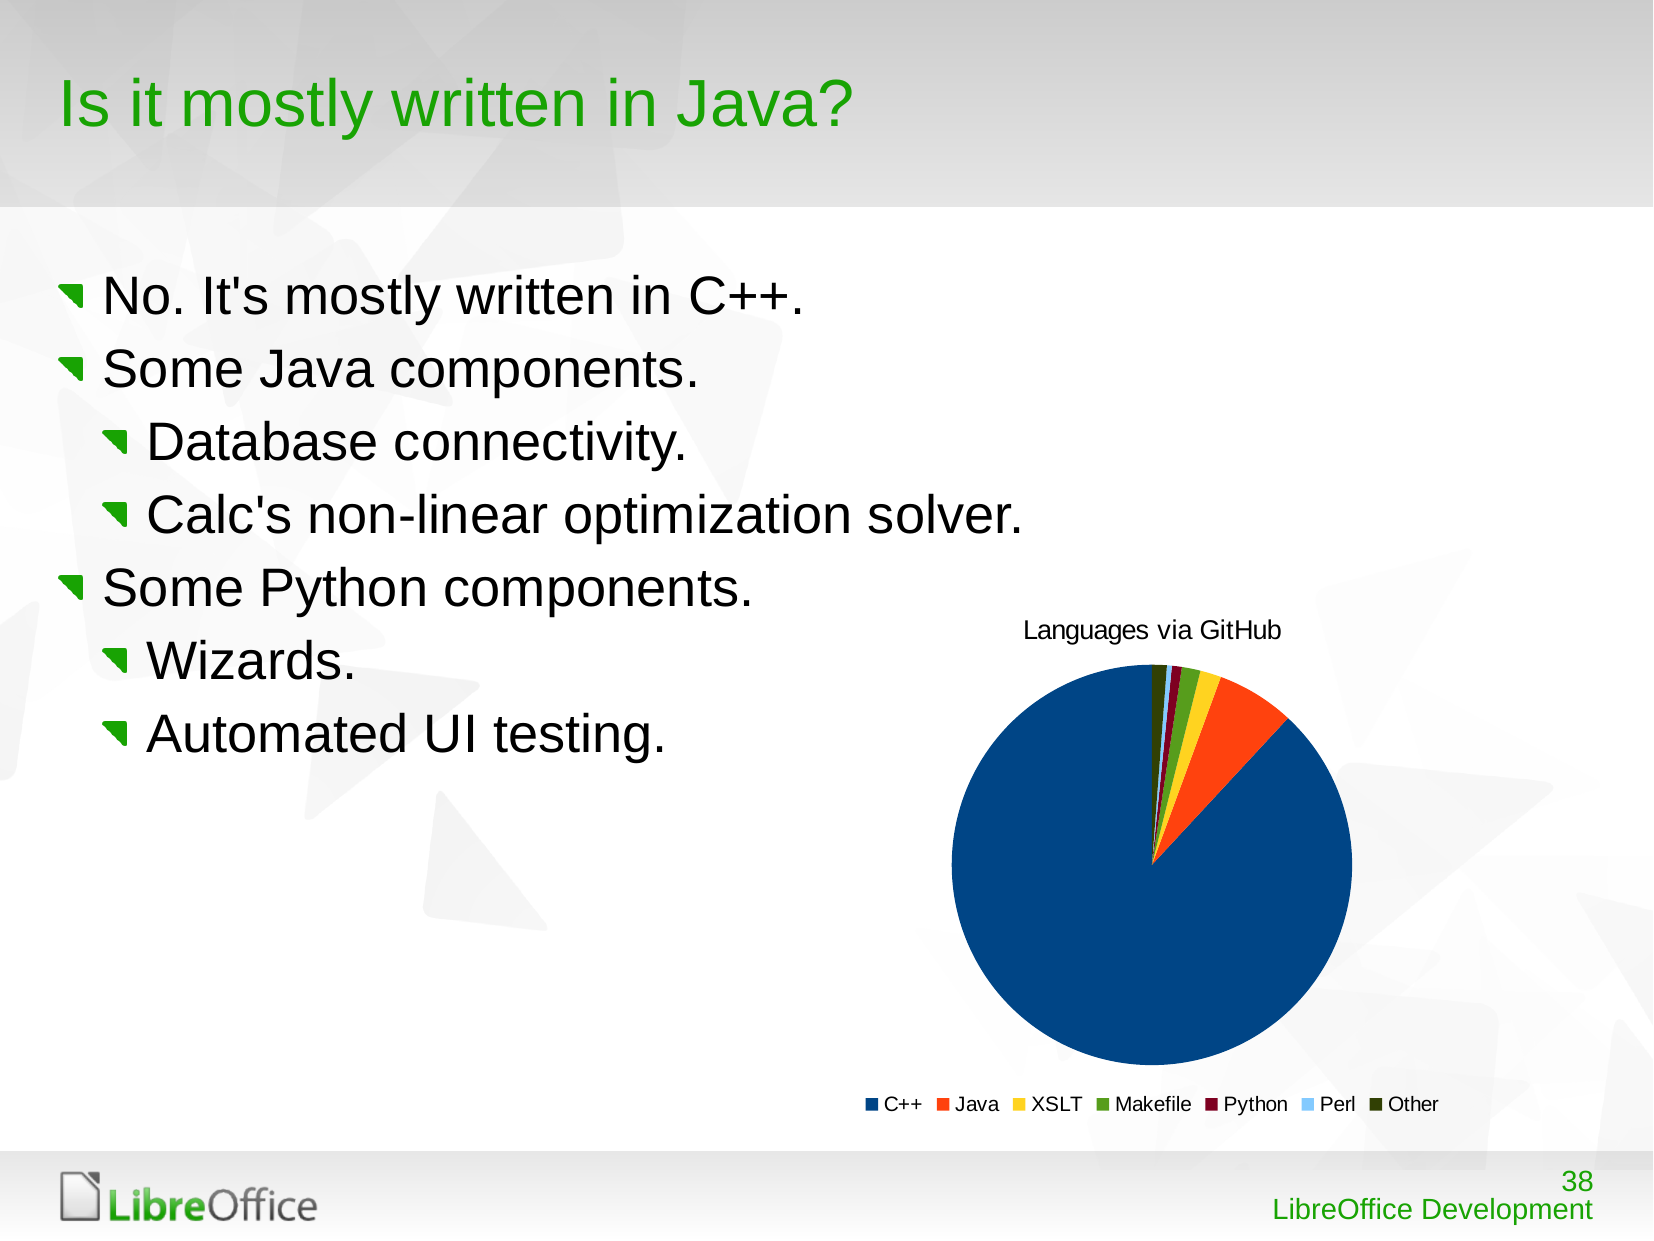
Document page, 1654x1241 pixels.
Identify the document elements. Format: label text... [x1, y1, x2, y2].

list No. It's mostly written in C++. Some Java components. Database connectivity. Calc's non-linear optimization solver. Some Python components. Wizards. Automated UI testing. [58, 265, 1594, 986]
picture [915, 548, 1653, 1170]
chart [679, 589, 1625, 1123]
title Is it mostly written in Java? [58, 29, 1594, 178]
picture [41, 1152, 337, 1241]
picture [0, 0, 783, 931]
